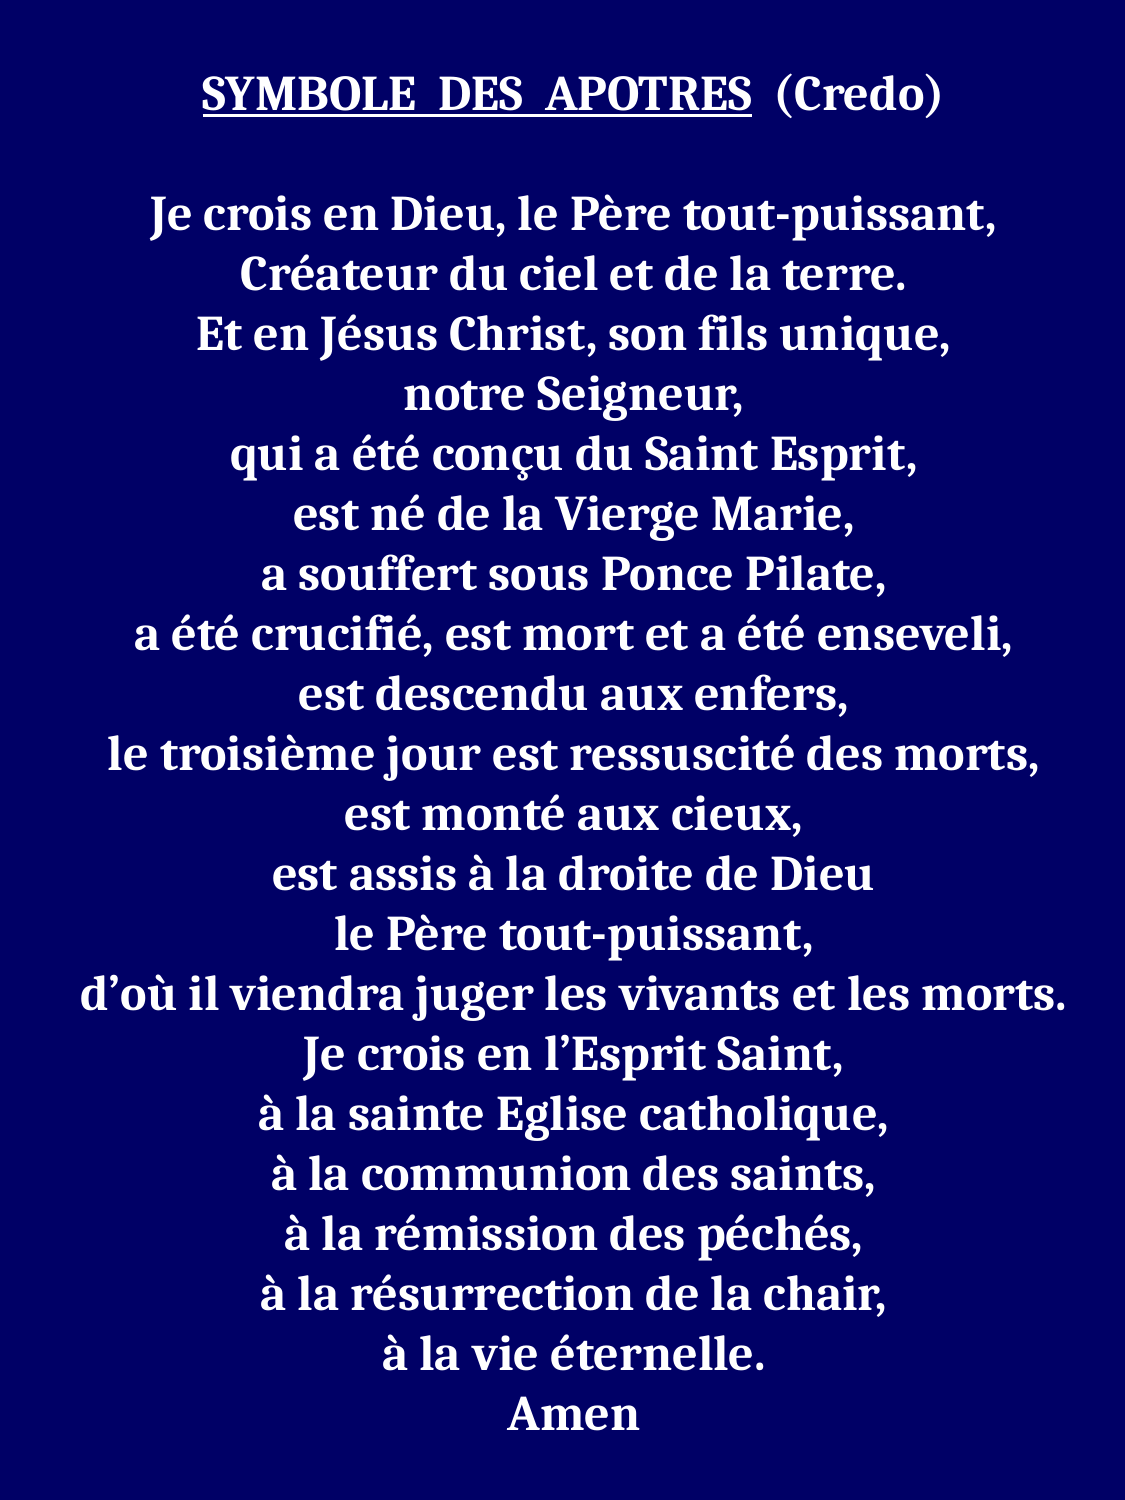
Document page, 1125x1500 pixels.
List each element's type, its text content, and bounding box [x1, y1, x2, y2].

text_box SYMBOLE DES APOTRES (Credo) Je crois en Dieu, le Père tout-puissant, Créateur du ciel et de la terre. Et en Jésus Christ, son fils unique, notre Seigneur, qui a été conçu du Saint Esprit, est né de la Vierge Marie, a souffert sous Ponce Pilate, a été crucifié, est mort et a été enseveli, est descendu aux enfers, le troisième jour est ressuscité des morts, est monté aux cieux, est assis à la droite de Dieu le Père tout-puissant, d’où il viendra juger les vivants et les morts. Je crois en l’Esprit Saint, à la sainte Eglise catholique, à la communion des saints, à la rémission des péchés, à la résurrection de la chair, à la vie éternelle. Amen [54, 53, 1094, 1448]
